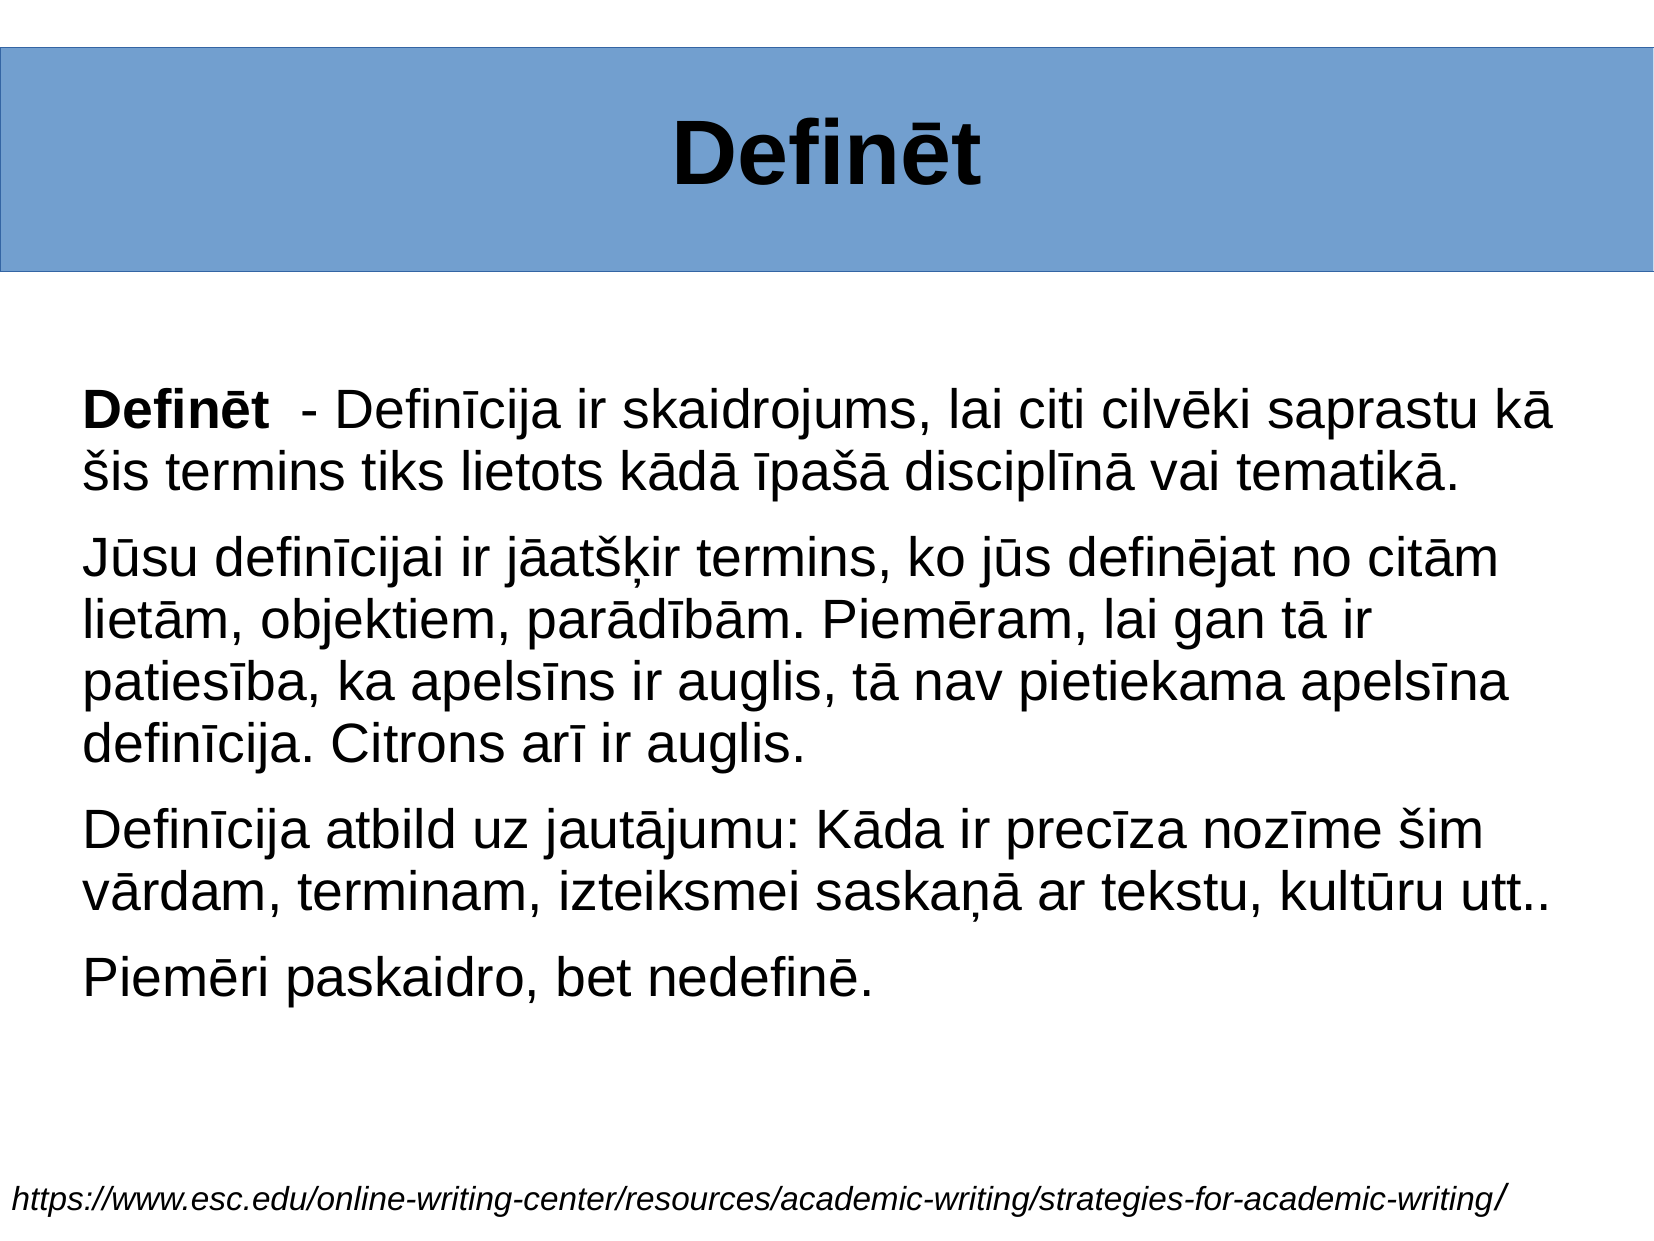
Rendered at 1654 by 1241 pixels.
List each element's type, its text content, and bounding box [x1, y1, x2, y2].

text_box [0, 47, 1654, 272]
title Definēt [82, 49, 1571, 257]
list Definēt - Definīcija ir skaidrojums, lai citi cilvēki saprastu kā šis termins tiks lietots kādā īpašā disciplīnā vai tematikā. Jūsu definīcijai ir jāatšķir termins, ko jūs definējat no citām lietām, objektiem, parādībām. Piemēram, lai gan tā ir patiesība, ka apelsīns ir auglis, tā nav pietiekama apelsīna definīcija. Citrons arī ir auglis. Definīcija atbild uz jautājumu: Kāda ir precīza nozīme šim vārdam, terminam, izteiksmei saskaņā ar tekstu, kultūru utt.. Piemēri paskaidro, bet nedefinē. [82, 378, 1619, 1099]
text_box https://www.esc.edu/online-writing-center/resources/academic-writing/strategies-for-academic-writing/ [0, 1169, 1521, 1227]
